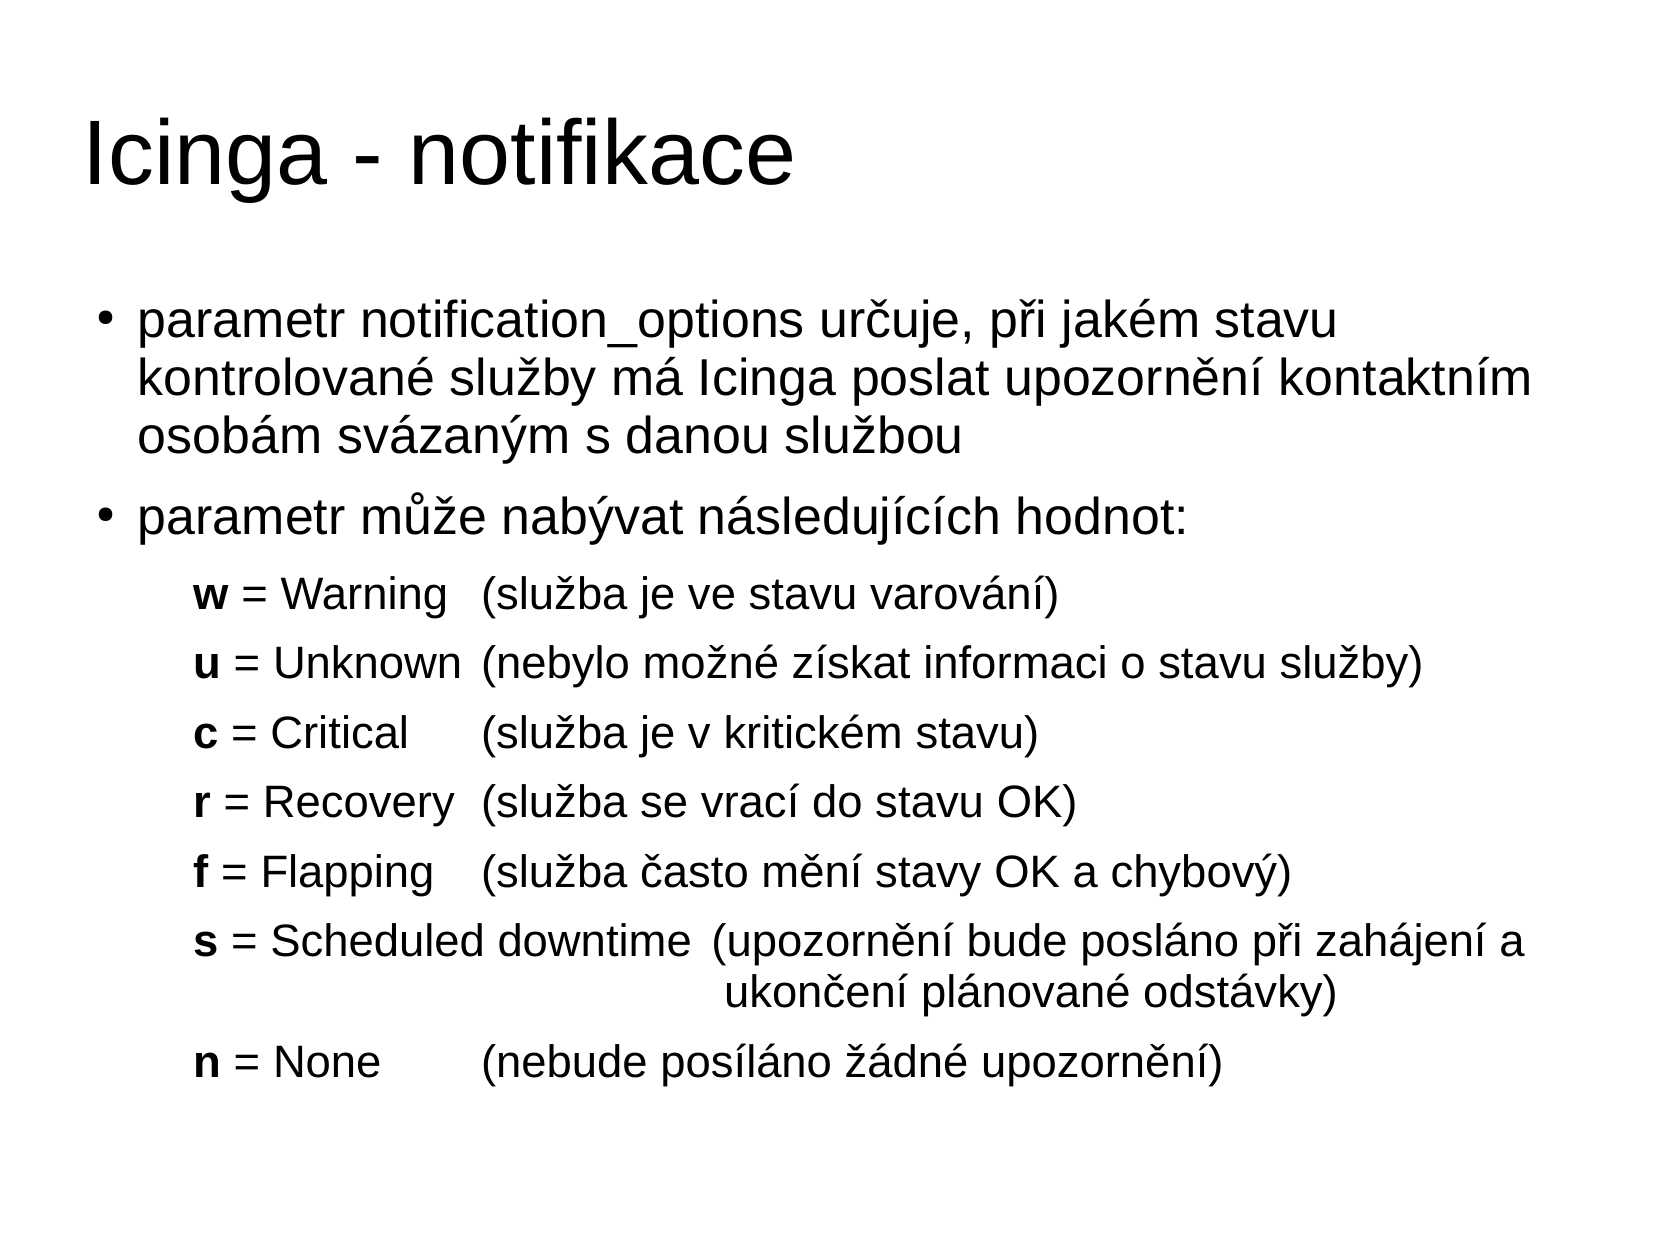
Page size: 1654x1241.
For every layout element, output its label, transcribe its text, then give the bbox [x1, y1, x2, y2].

title Icinga - notifikace [82, 49, 1571, 257]
list parametr notification_options určuje, při jakém stavu kontrolované služby má Icinga poslat upozornění kontaktním osobám svázaným s danou službou parametr může nabývat následujících hodnot: w = Warning (služba je ve stavu varování) u = Unknown (nebylo možné získat informaci o stavu služby) c = Critical (služba je v kritickém stavu) r = Recovery (služba se vrací do stavu OK) f = Flapping (služba často mění stavy OK a chybový) s = Scheduled downtime (upozornění bude posláno při zahájení a ukončení plánované odstávky) n = None (nebude posíláno žádné upozornění) [82, 290, 1571, 1093]
